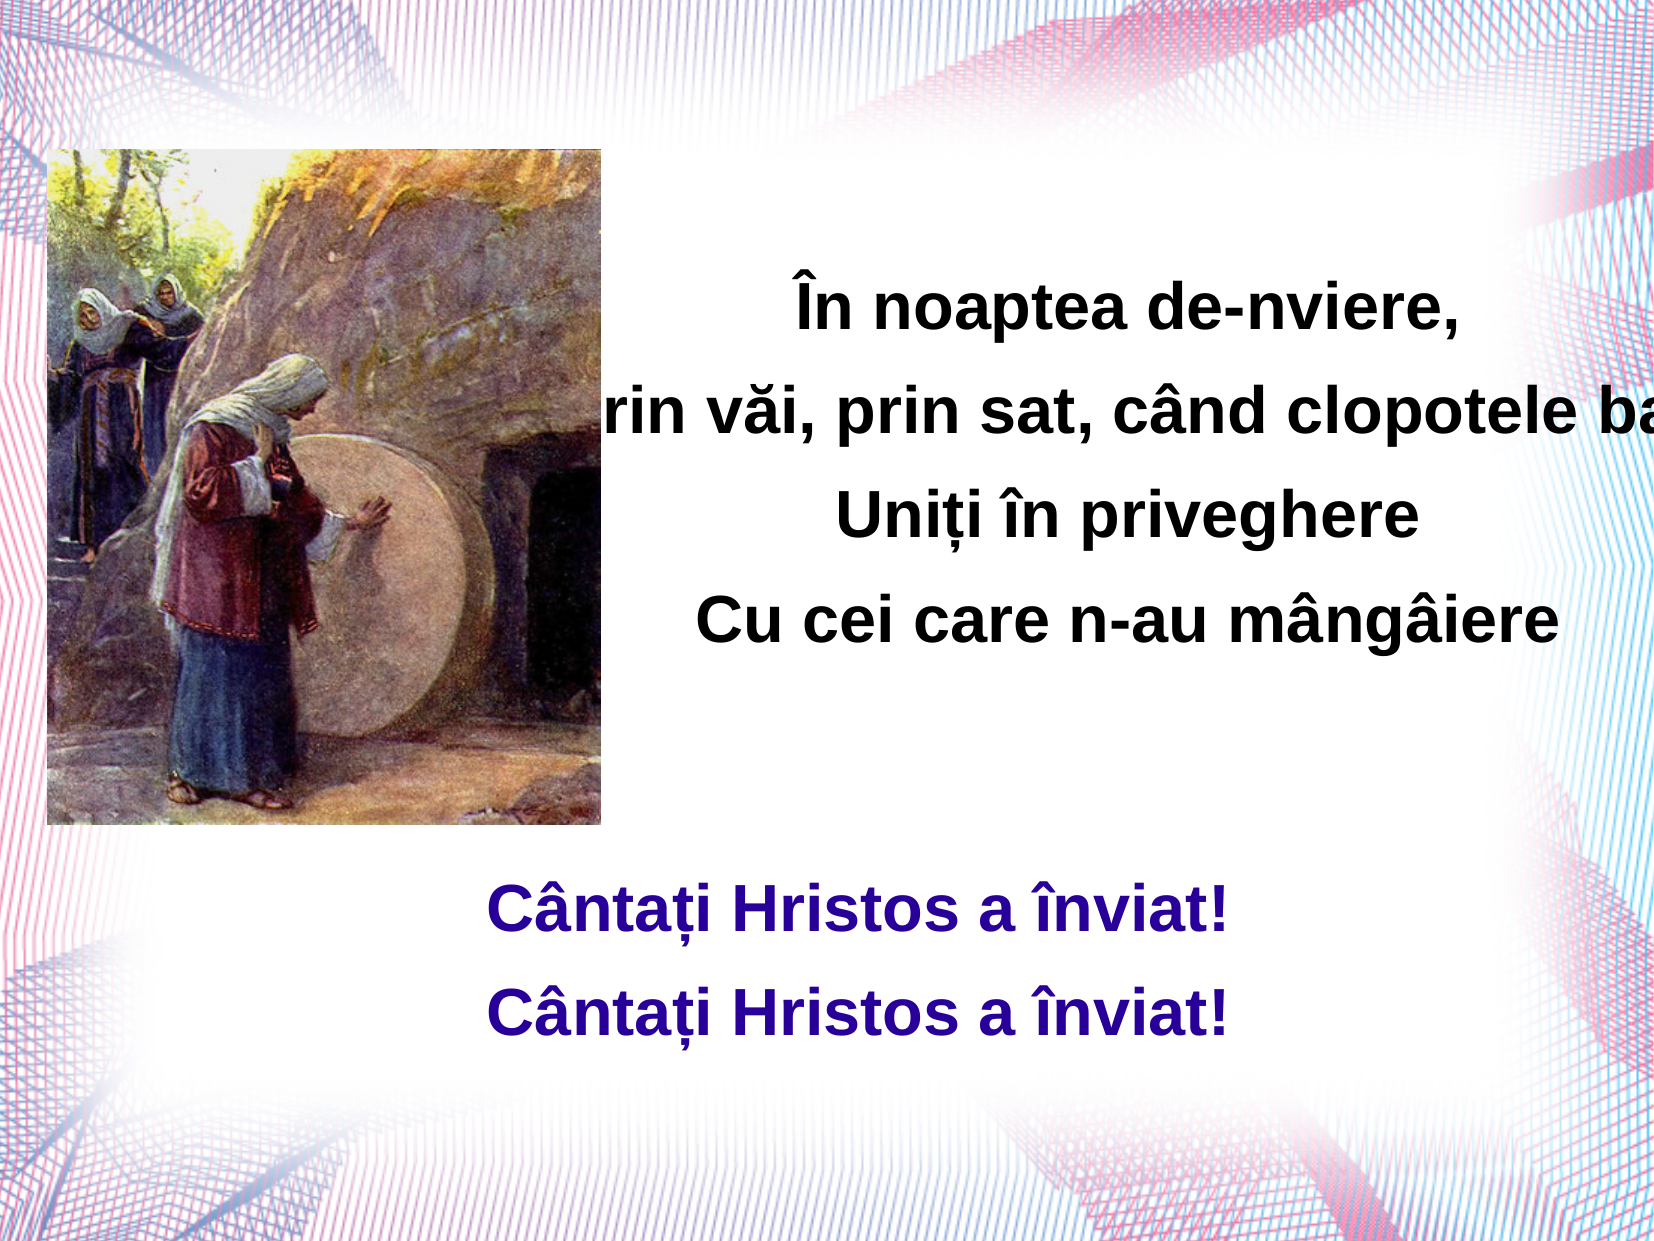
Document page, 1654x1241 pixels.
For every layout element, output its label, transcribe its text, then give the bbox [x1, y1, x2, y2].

list Cântați Hristos a înviat! Cântați Hristos a înviat! [150, 870, 1569, 1051]
picture [0, 0, 1654, 1241]
list În noaptea de-nviere, Prin văi, prin sat, când clopotele bat Uniți în priveghere Cu cei care n-au mângâiere [419, 268, 1654, 1051]
